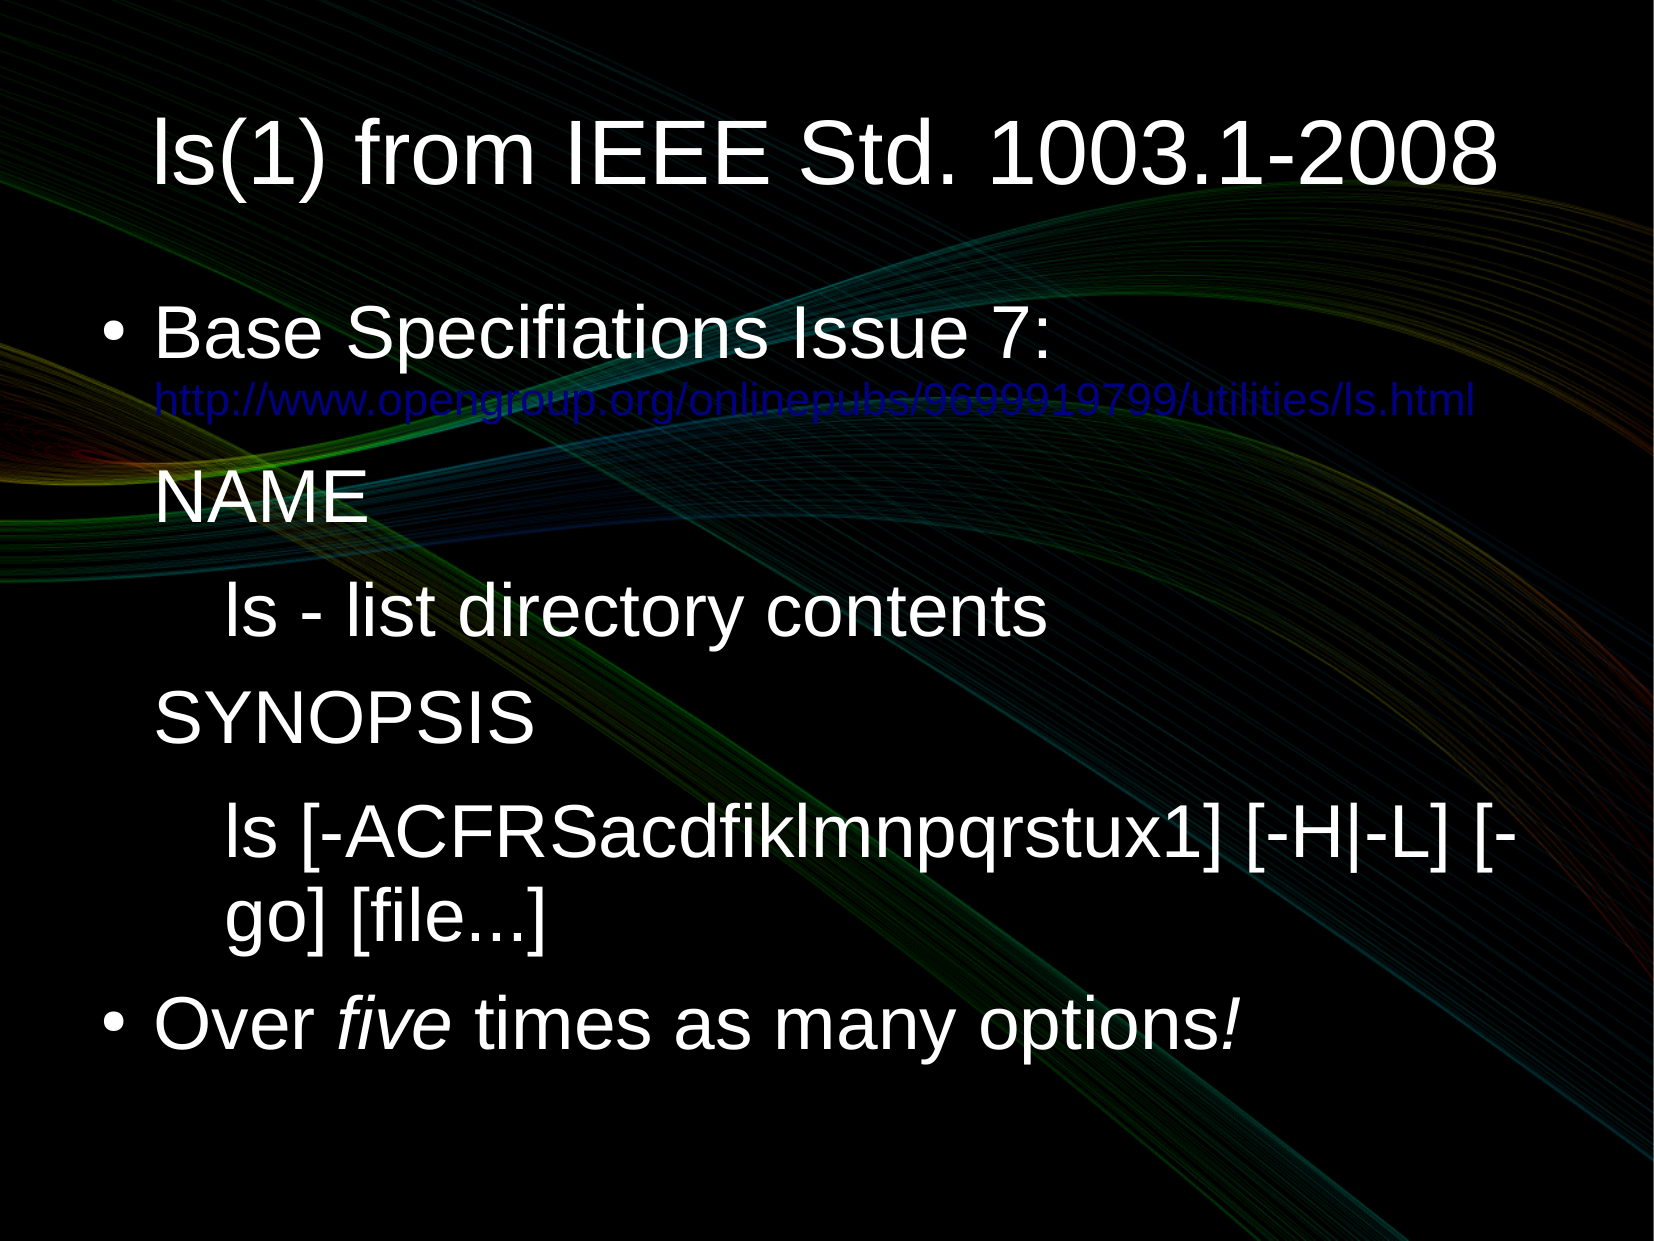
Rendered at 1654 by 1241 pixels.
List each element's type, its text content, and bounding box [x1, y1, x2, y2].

picture [0, 0, 1654, 1241]
title ls(1) from IEEE Std. 1003.1-2008 [82, 56, 1571, 250]
list Base Specifiations Issue 7: http://www.opengroup.org/onlinepubs/9699919799/utilities/ls.html NAME ls - list directory contents SYNOPSIS ls [-ACFRSacdfiklmnpqrstux1] [-H|-L] [-go] [file...] Over five times as many options! [82, 290, 1571, 1094]
